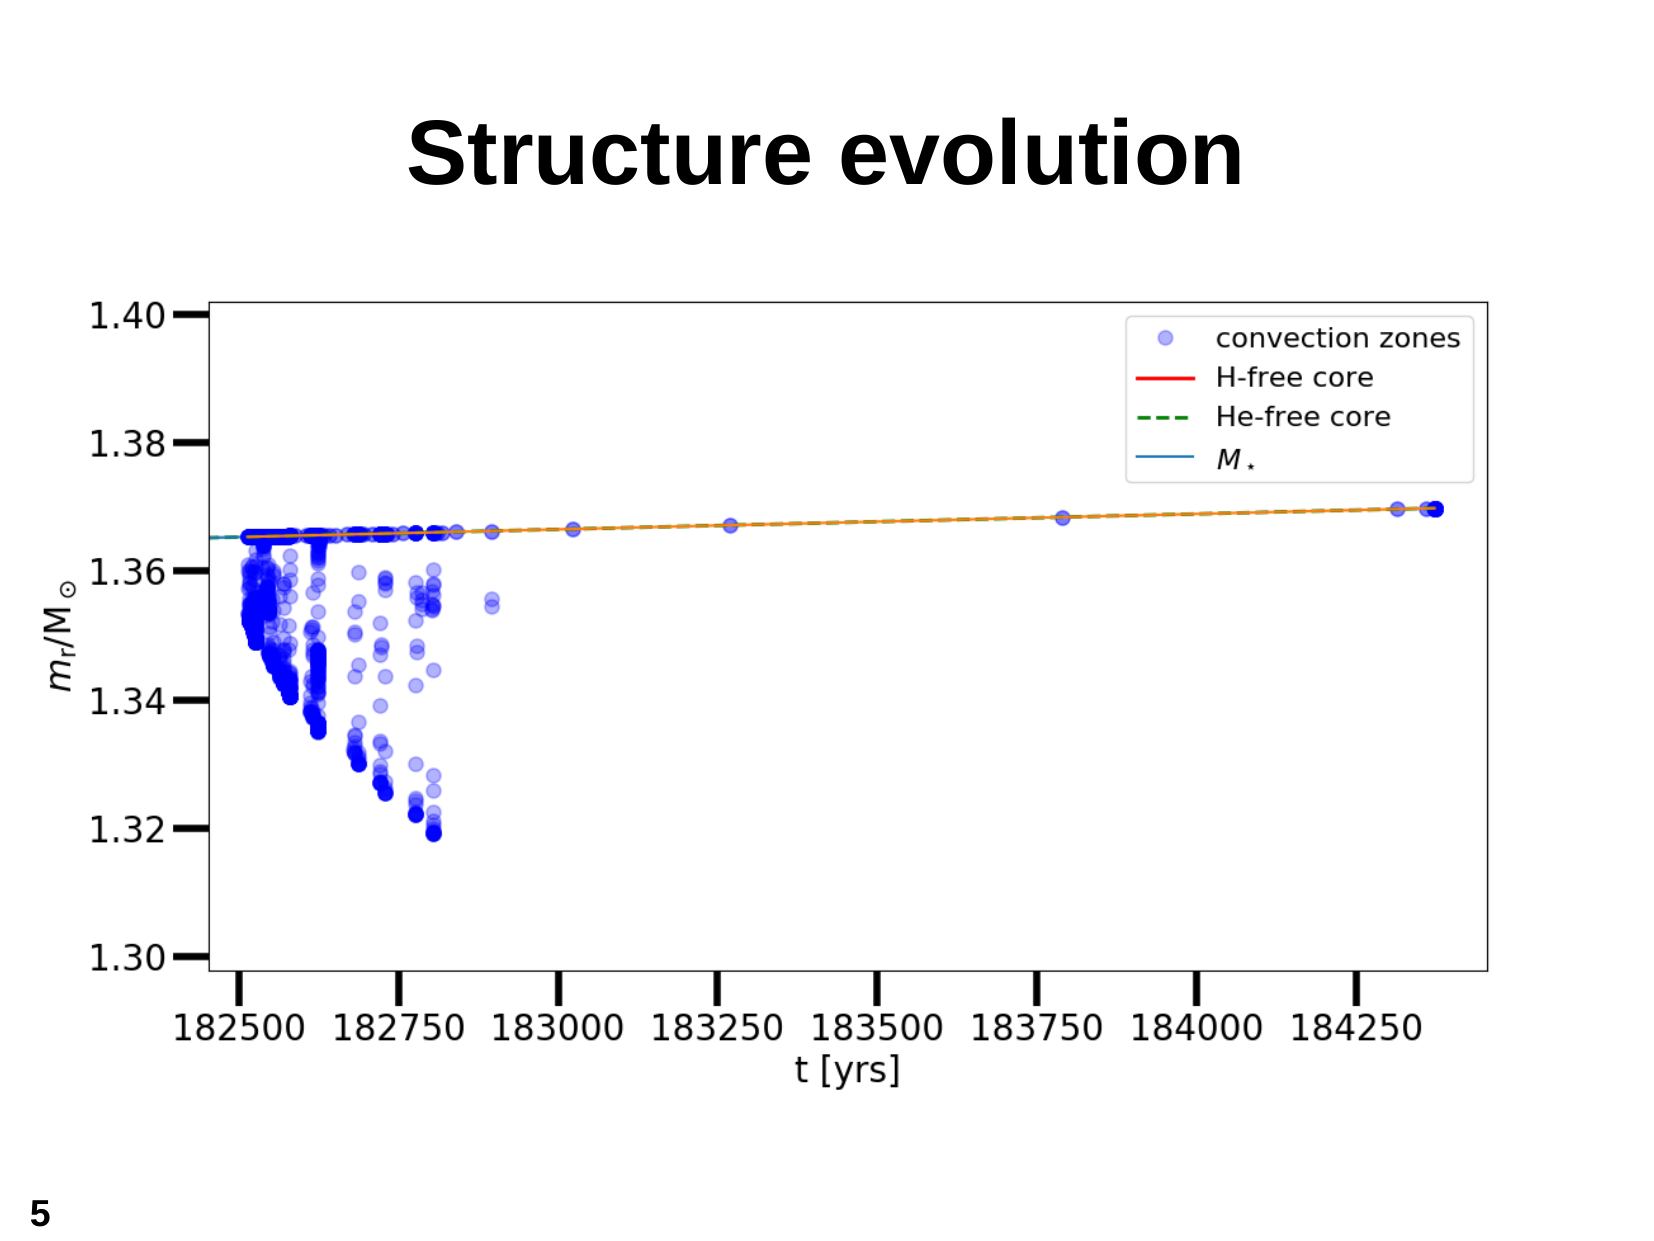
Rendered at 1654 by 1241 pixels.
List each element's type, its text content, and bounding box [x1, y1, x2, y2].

picture [2, 194, 1652, 1096]
title Structure evolution [82, 49, 1571, 194]
text_box 5 [15, 1185, 76, 1241]
